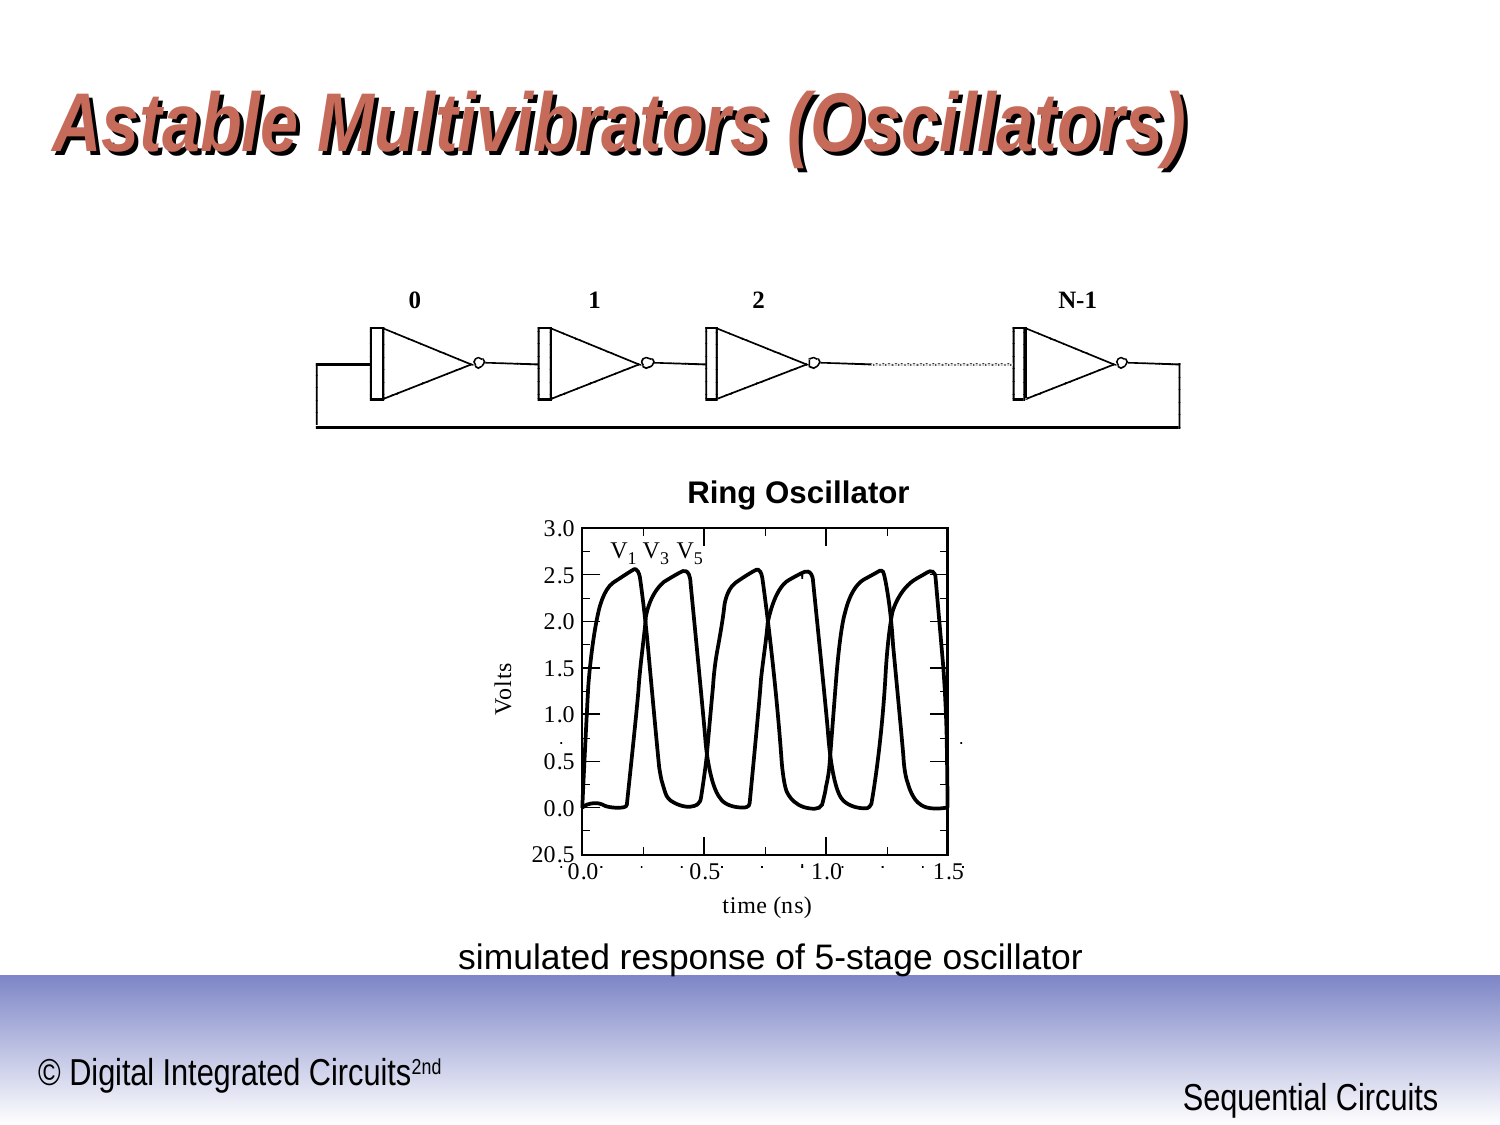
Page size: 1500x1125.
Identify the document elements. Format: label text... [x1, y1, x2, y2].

text_box N-1 [1058, 283, 1098, 314]
title Astable Multivibrators (Oscillators) [37, 37, 1463, 175]
text_box simulated response of 5-stage oscillator [458, 934, 1084, 977]
picture [487, 514, 963, 922]
text_box 0 [408, 283, 422, 314]
text_box 2 [752, 283, 766, 314]
text_box Ring Oscillator [687, 471, 911, 510]
text_box [315, 327, 1181, 429]
text_box 1 [588, 283, 601, 314]
